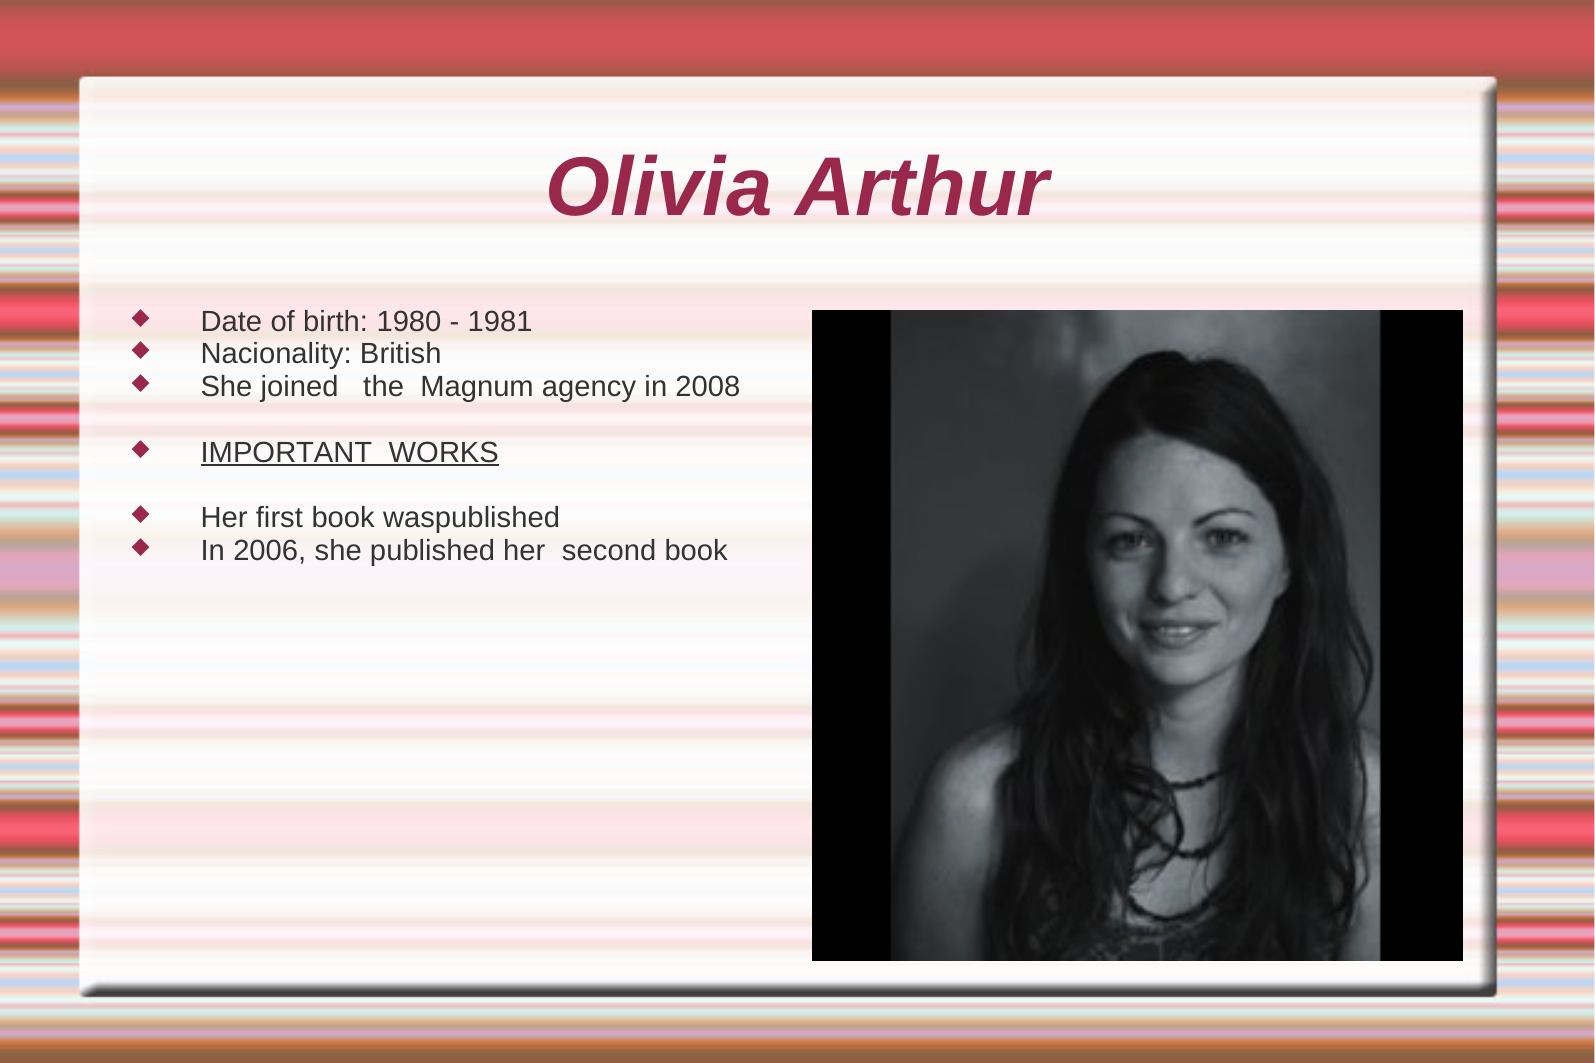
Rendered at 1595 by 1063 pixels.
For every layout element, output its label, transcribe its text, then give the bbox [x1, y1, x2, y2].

picture [0, 0, 1595, 1063]
list Date of birth: 1980 - 1981 Nacionality: British She joined the Magnum agency in 2008 IMPORTANT WORKS Her first book waspublished In 2006, she published her second book [117, 304, 768, 975]
title Olivia Arthur [117, 98, 1479, 276]
